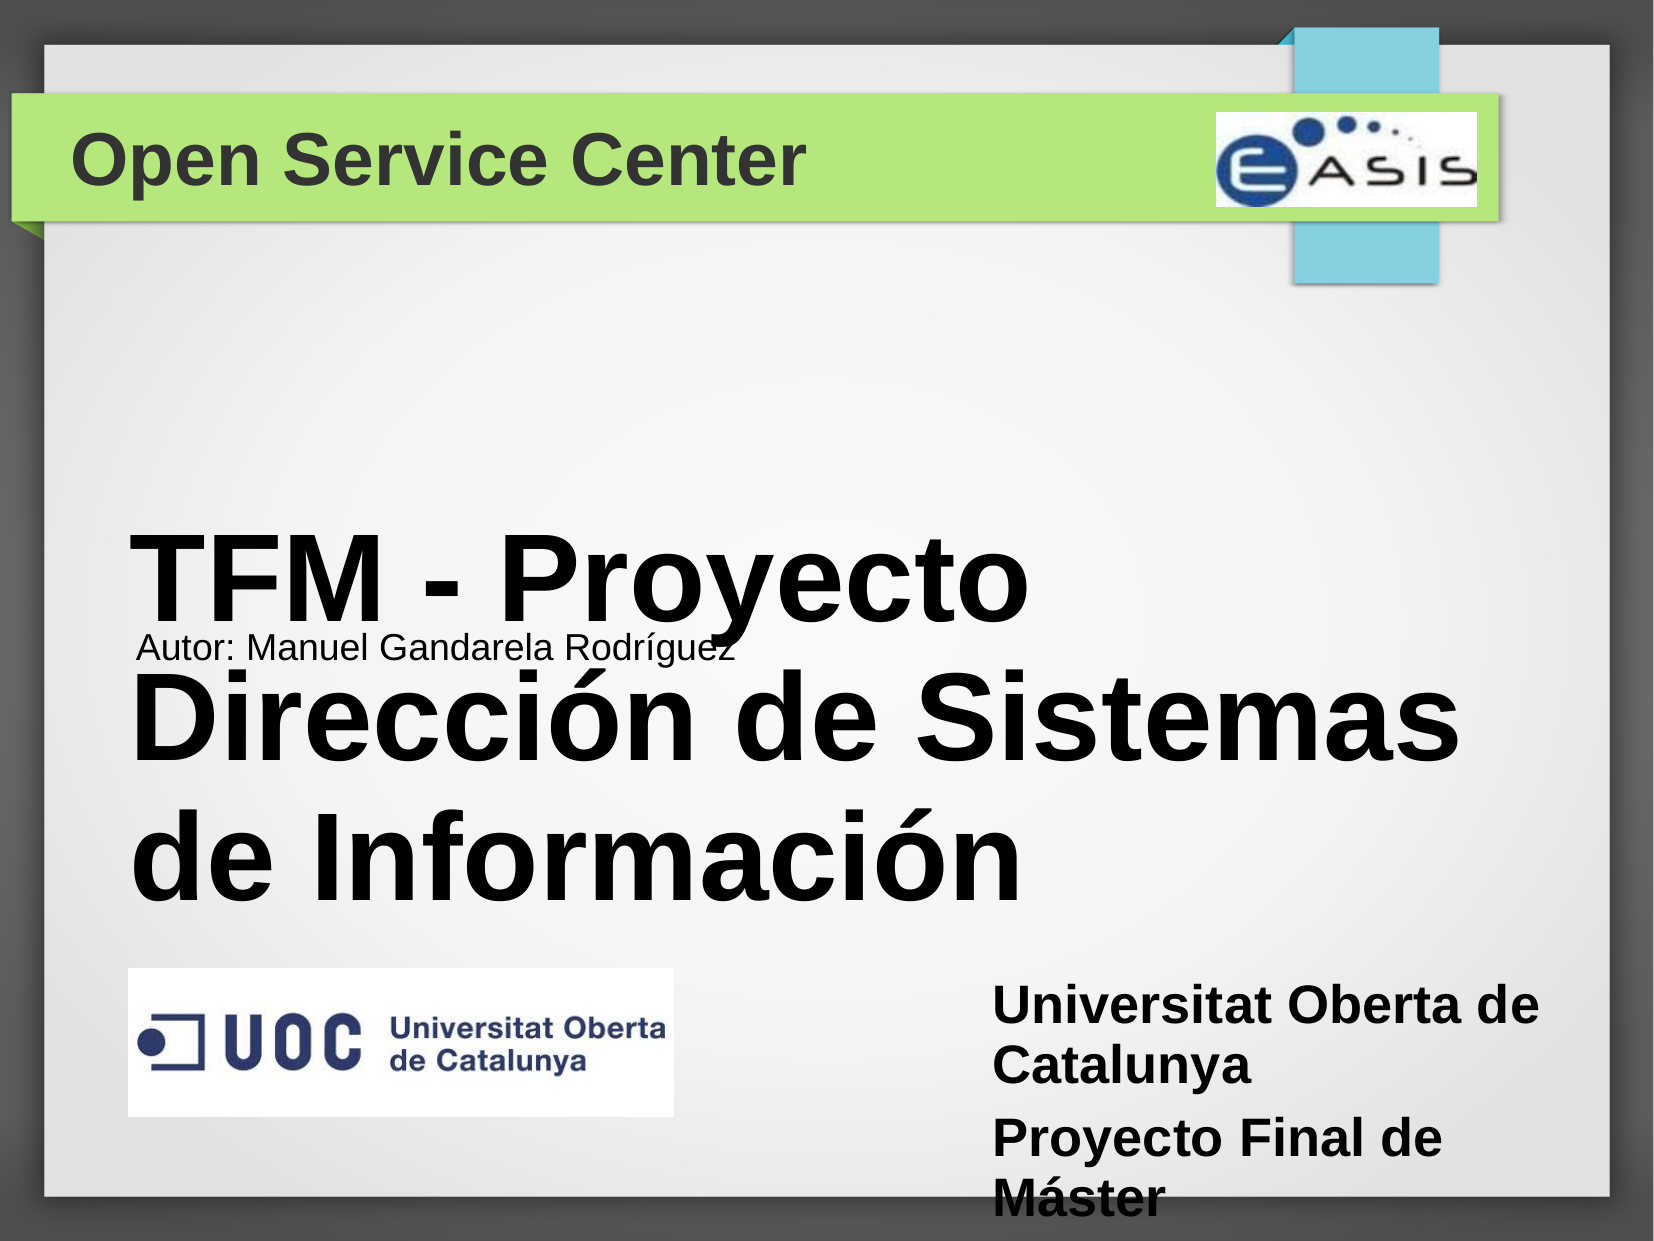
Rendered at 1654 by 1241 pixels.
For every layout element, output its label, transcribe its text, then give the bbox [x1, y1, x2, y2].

picture [0, 0, 1654, 1241]
list Universitat Oberta de Catalunya Proyecto Final de Máster Máster Universitario Oficial en Software Libre Supervisor: Dídac López Viñas [992, 974, 1560, 1140]
title Open Service Center [70, 106, 1229, 213]
list Autor: Manuel Gandarela Rodríguez [135, 625, 1501, 709]
list TFM - Proyecto Dirección de Sistemas de Información [129, 507, 1560, 686]
